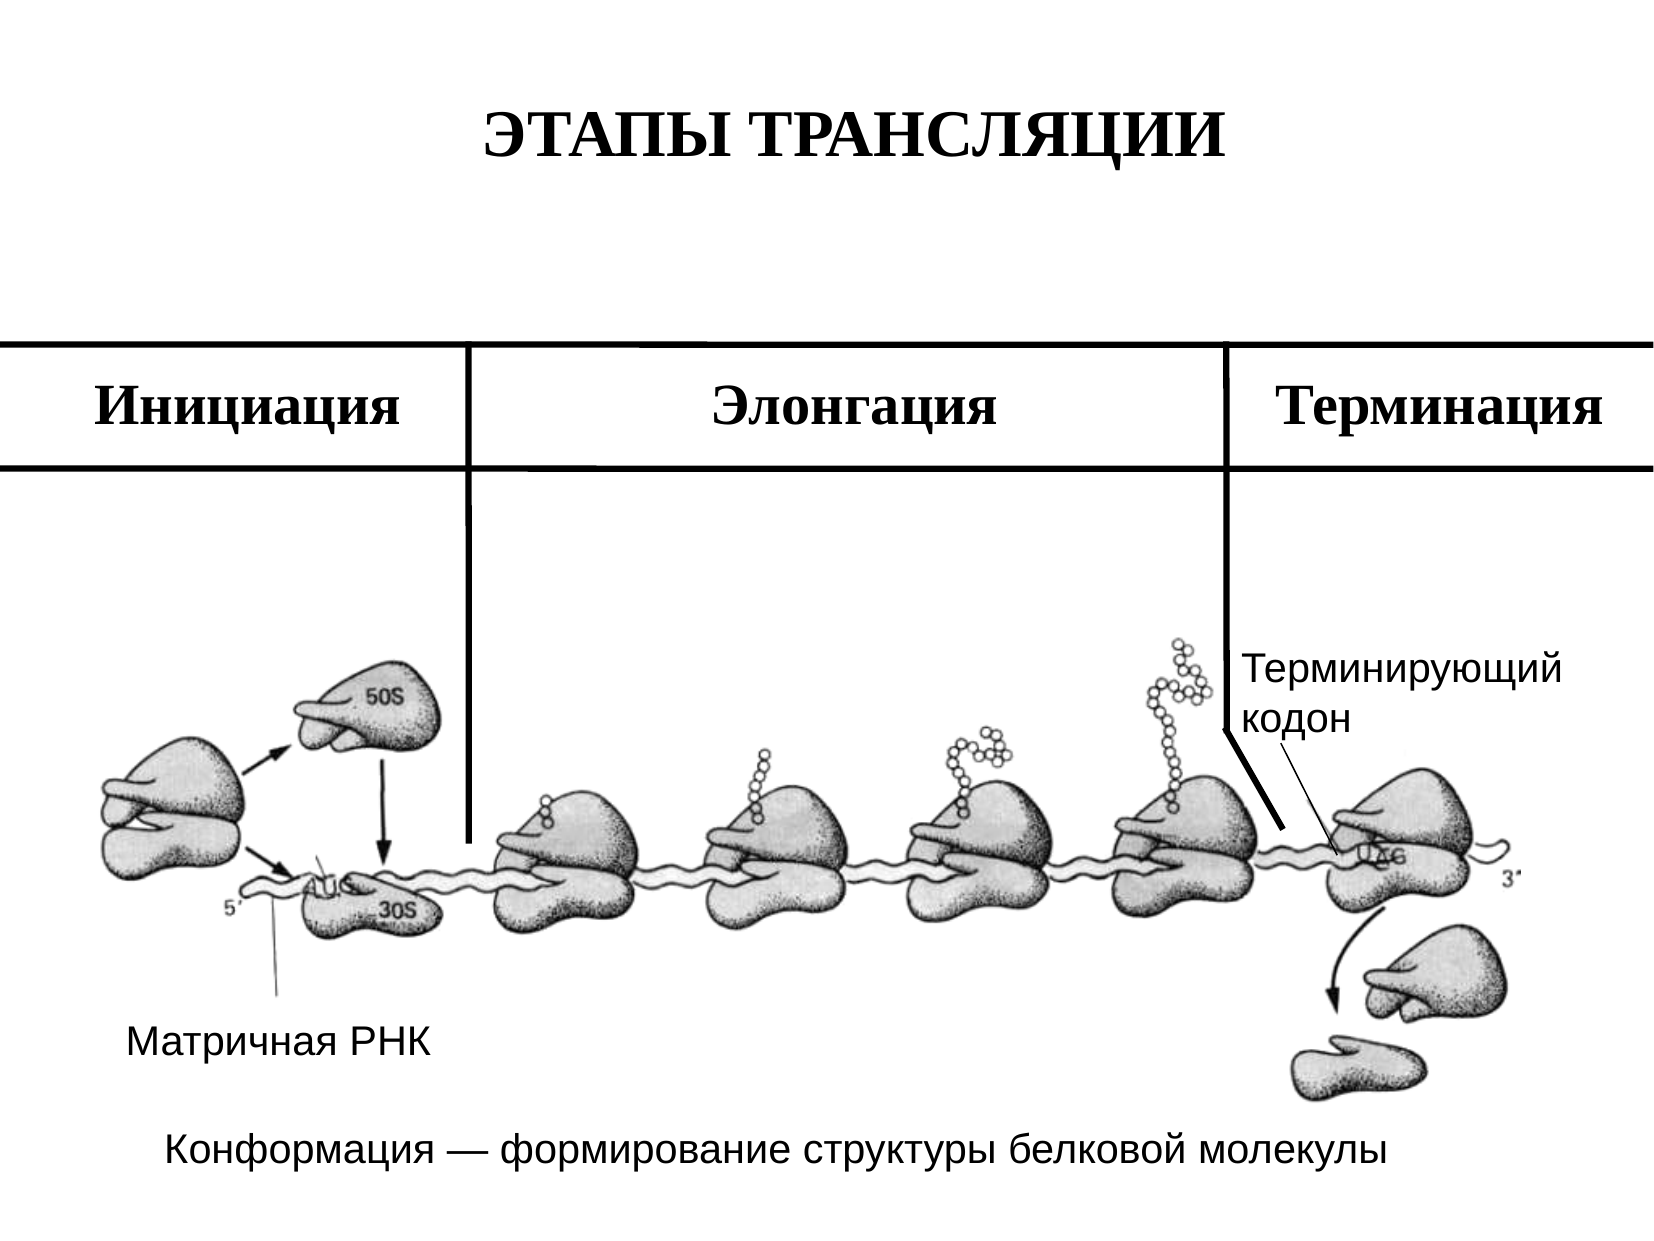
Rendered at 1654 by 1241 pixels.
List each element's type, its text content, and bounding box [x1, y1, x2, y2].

text_box Терминирующий кодон [1230, 633, 1585, 749]
text_box Инициация [27, 358, 469, 444]
text_box ЭТАПЫ ТРАНСЛЯЦИИ [303, 82, 1406, 179]
text_box Терминация [1226, 358, 1654, 444]
text_box Элонгация [633, 358, 1075, 444]
text_box Матричная РНК [110, 1005, 447, 1071]
text_box Конформация — формирование структуры белковой молекулы [149, 1114, 1404, 1180]
picture [96, 633, 1521, 1108]
